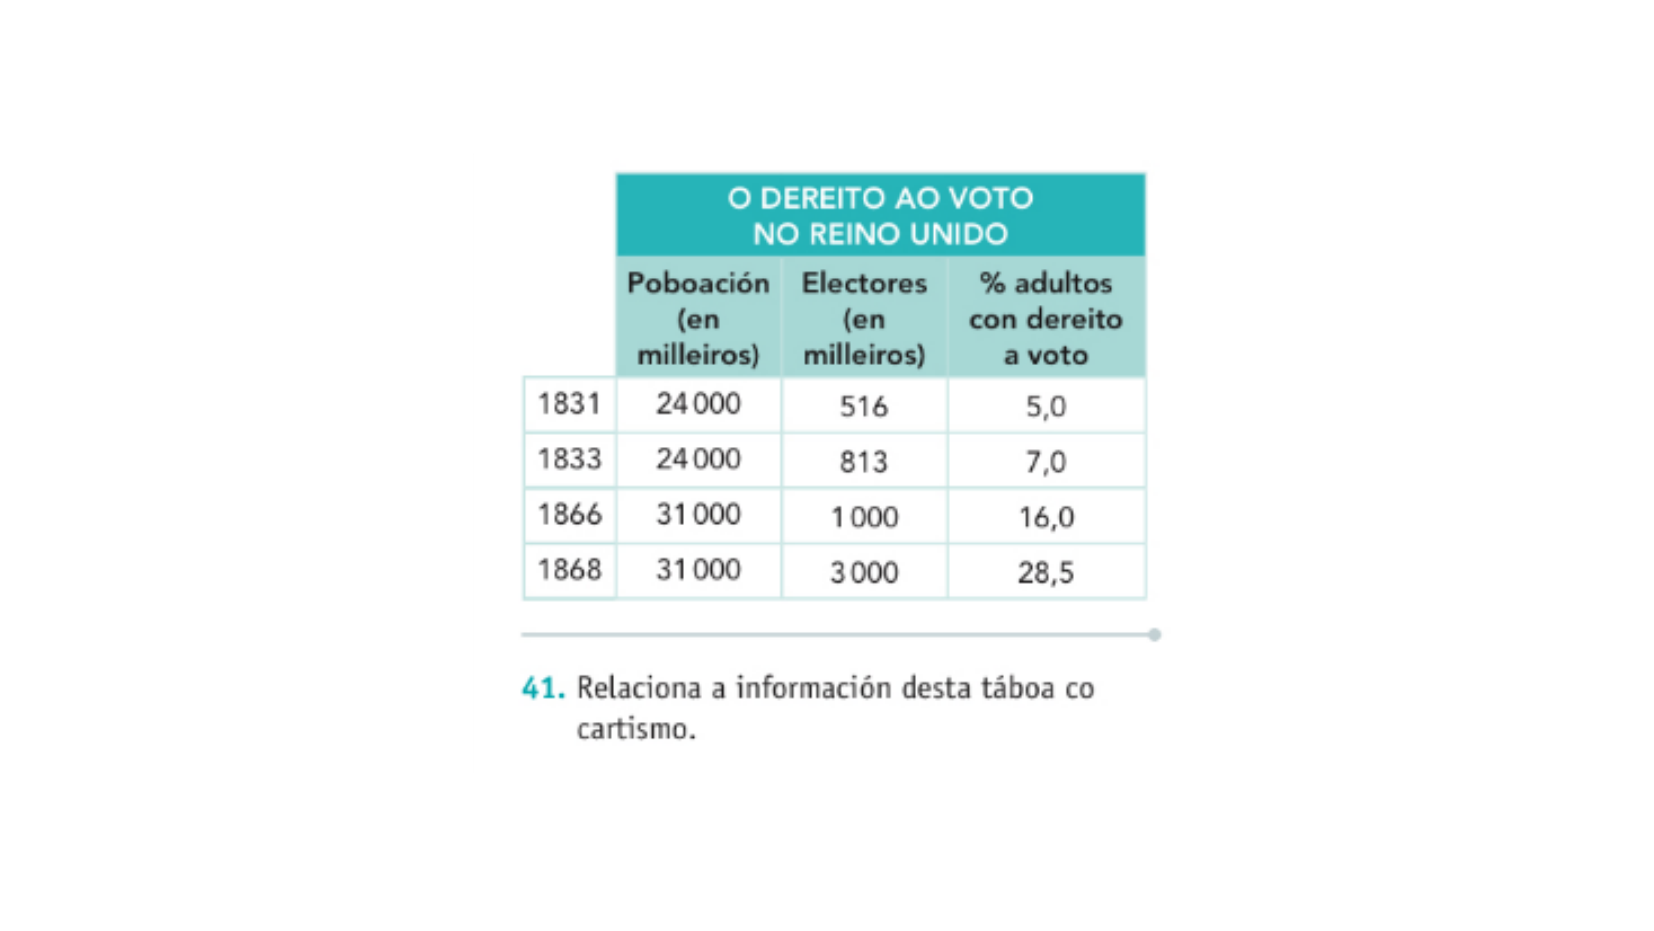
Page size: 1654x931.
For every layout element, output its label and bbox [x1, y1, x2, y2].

picture [472, 153, 1182, 773]
